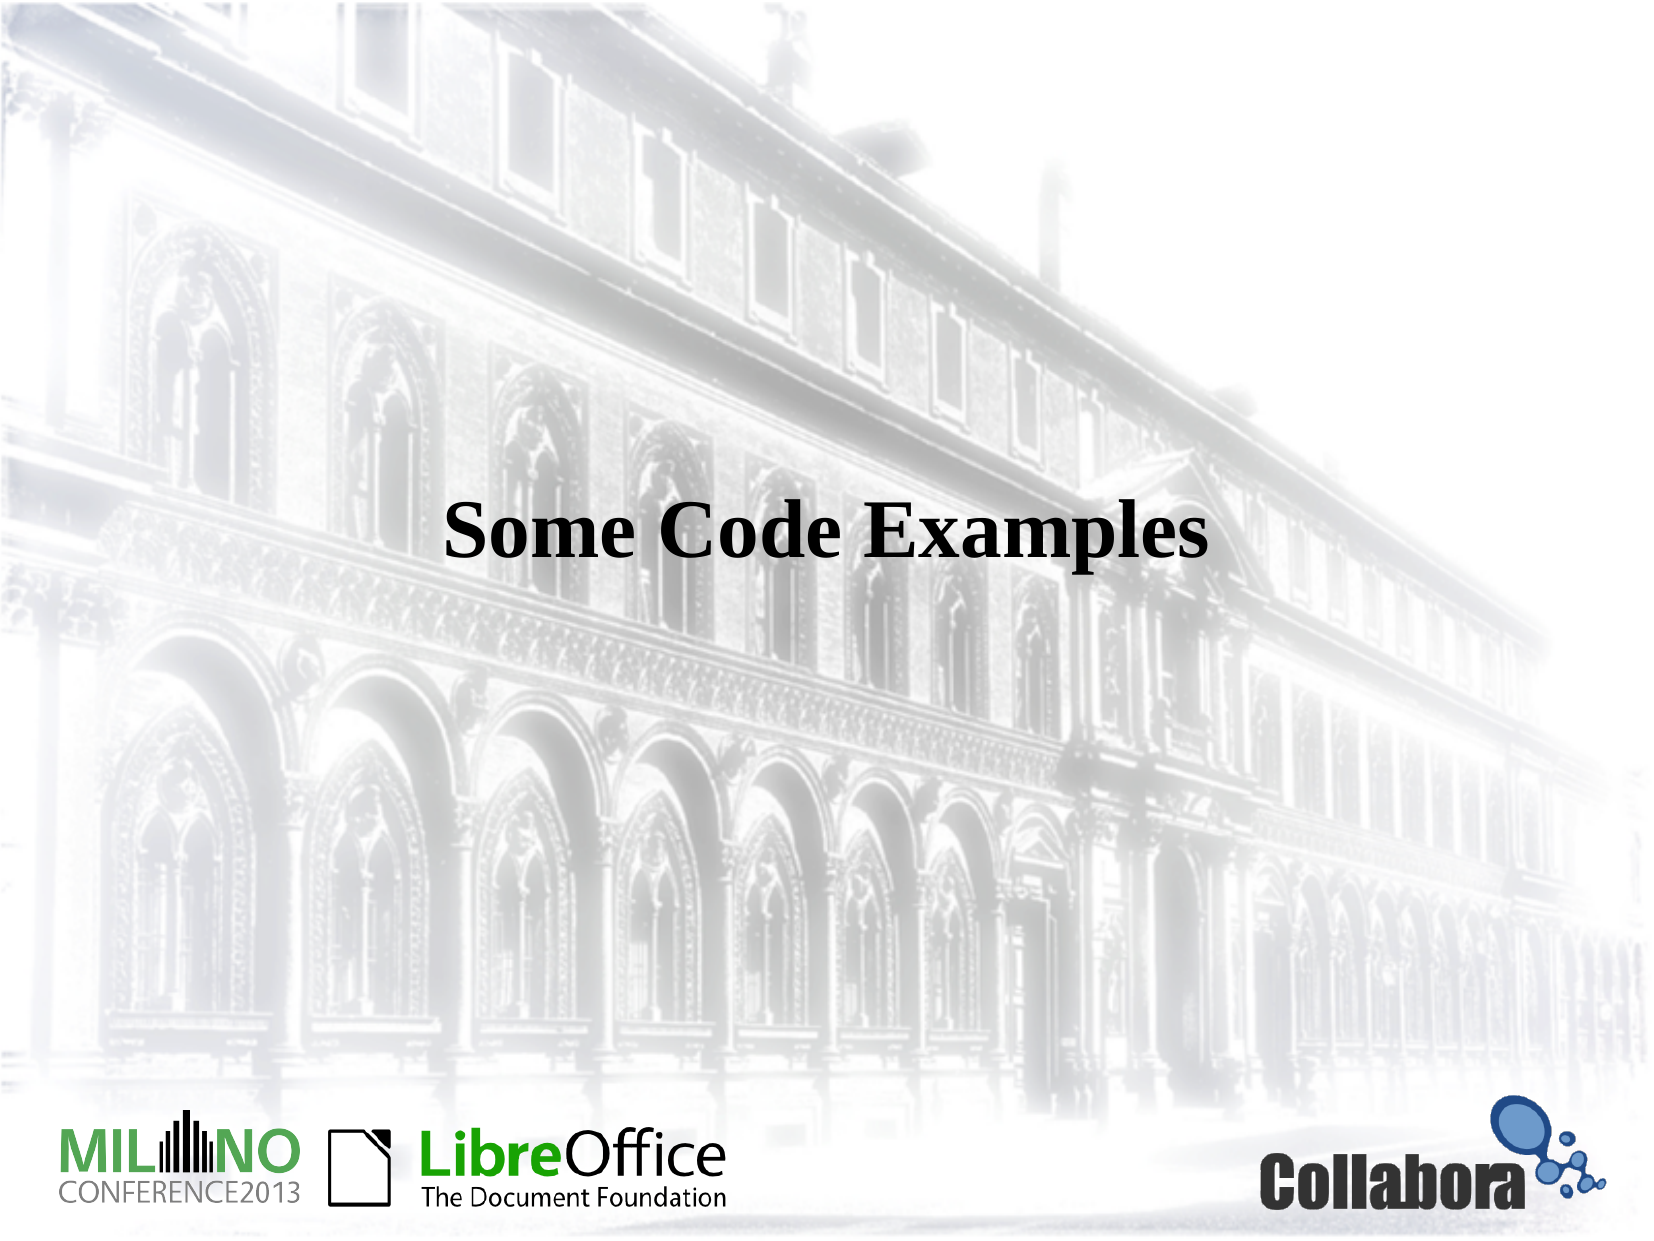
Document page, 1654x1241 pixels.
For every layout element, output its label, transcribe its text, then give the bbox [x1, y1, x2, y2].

subtitle Some Code Examples [82, 49, 1571, 1010]
picture [0, 2, 1652, 1241]
